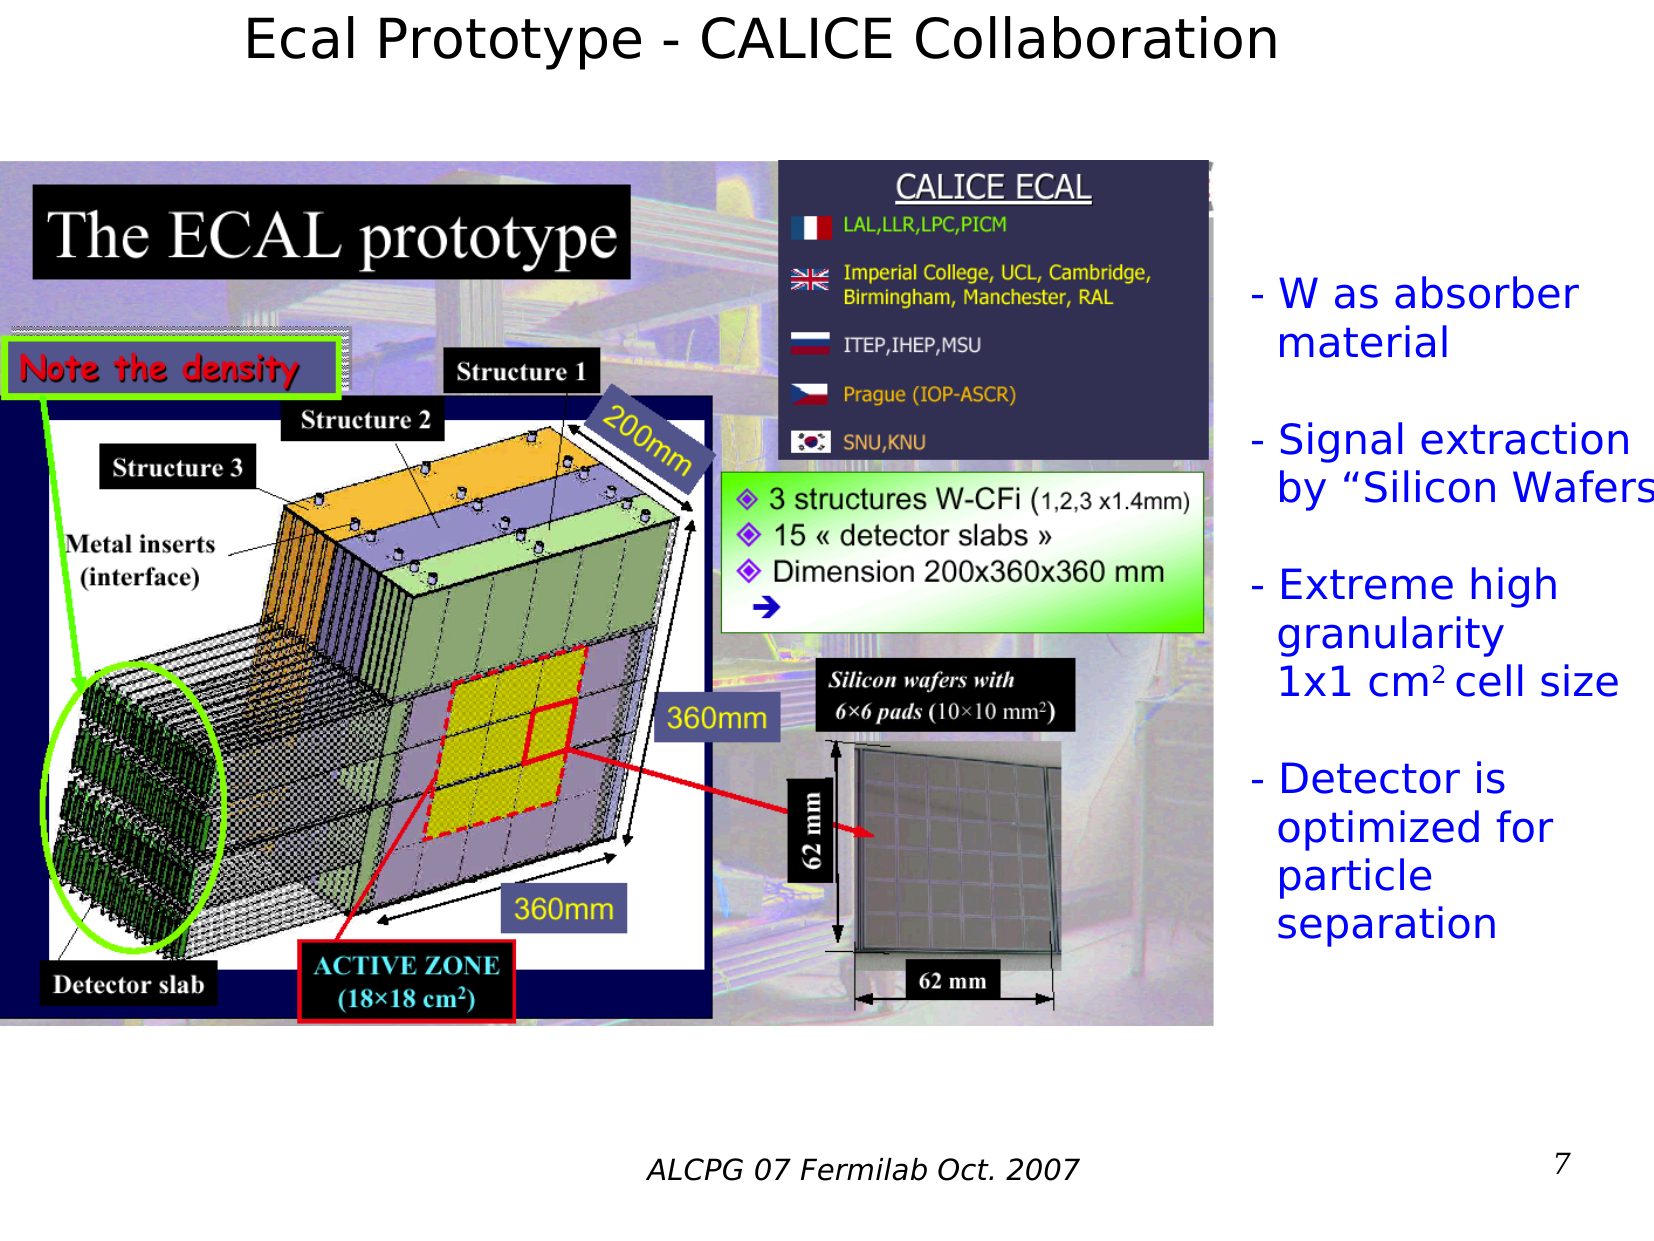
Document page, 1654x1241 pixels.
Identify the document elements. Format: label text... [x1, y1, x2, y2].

picture [0, 160, 1216, 1026]
text_box Ecal Prototype - CALICE Collaboration [229, 0, 1297, 80]
text_box - W as absorber material - Signal extraction by “Silicon Wafers” - Extreme high granularity 1x1 cm2 cell size - Detector is optimized for particle separation [1235, 165, 1654, 957]
